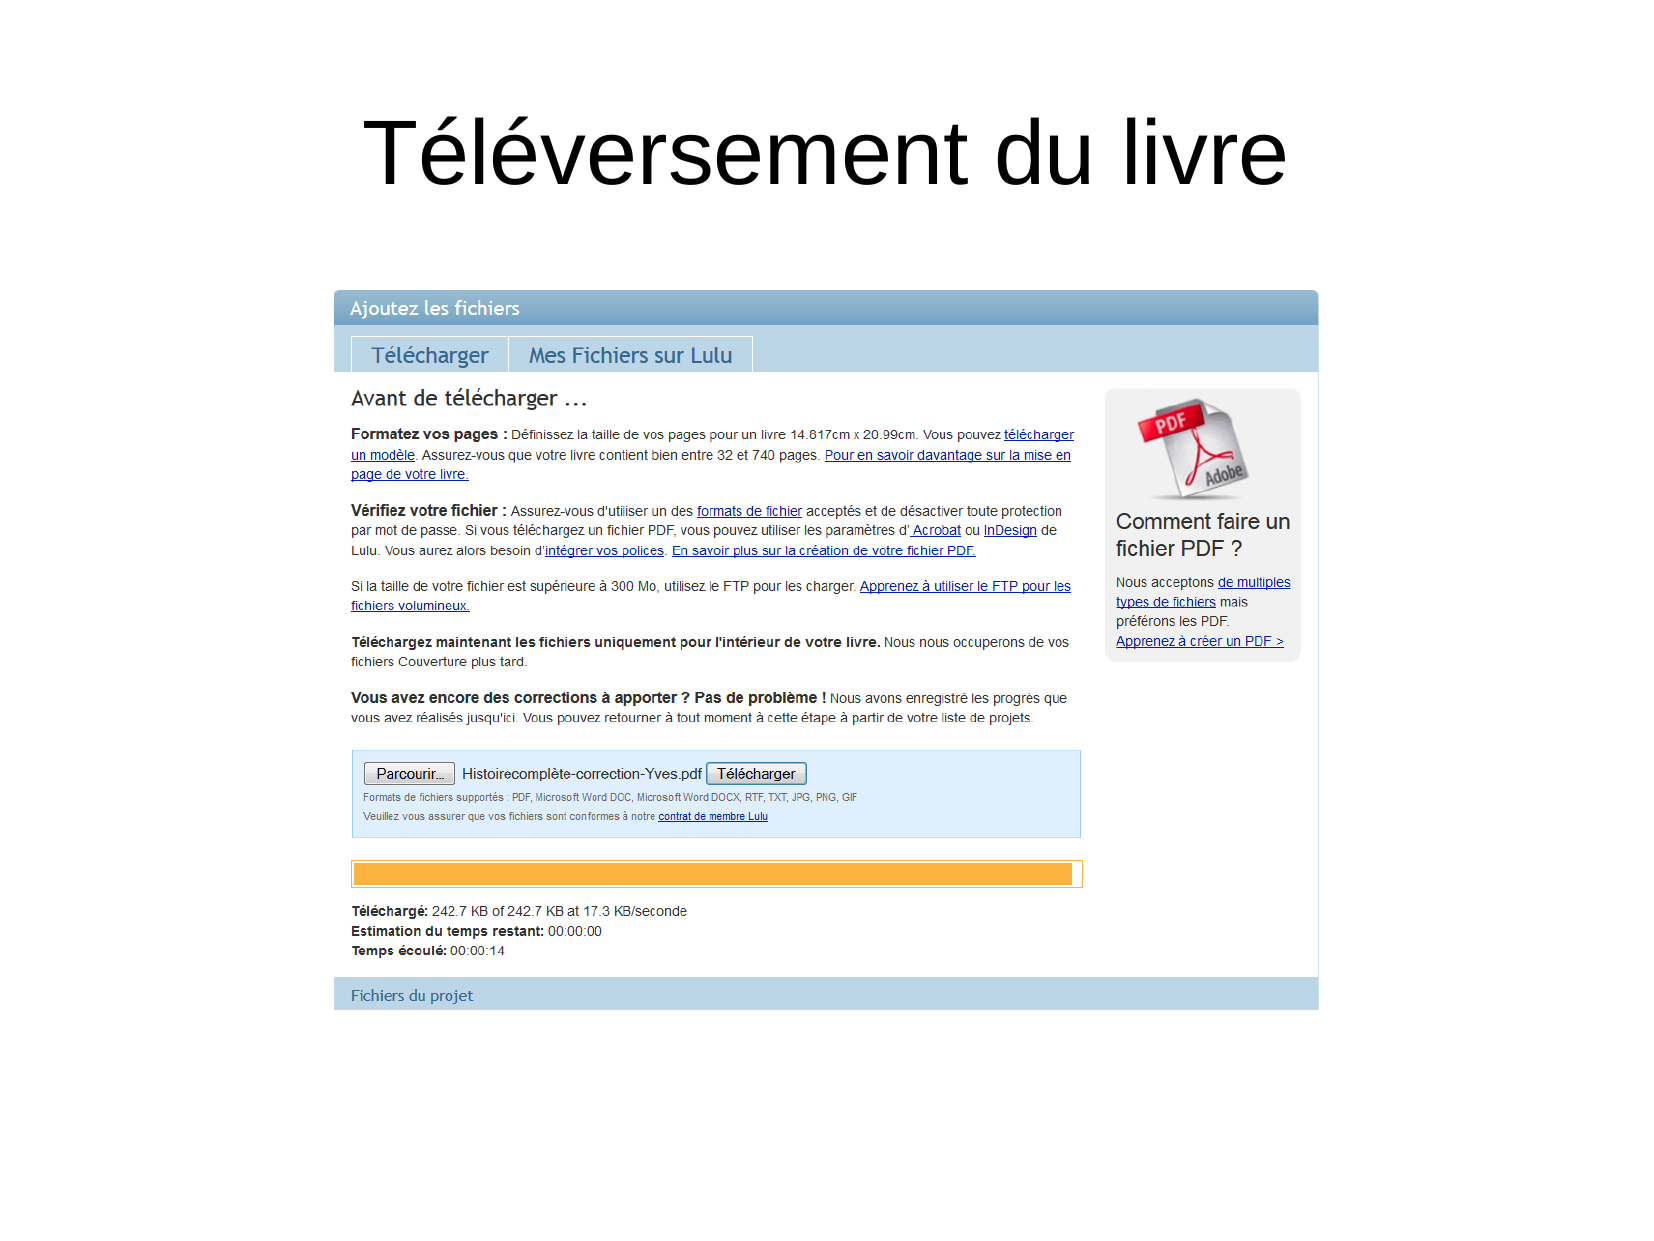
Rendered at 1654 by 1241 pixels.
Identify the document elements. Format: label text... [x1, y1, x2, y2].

title Téléversement du livre [82, 49, 1571, 257]
picture [334, 290, 1319, 1010]
